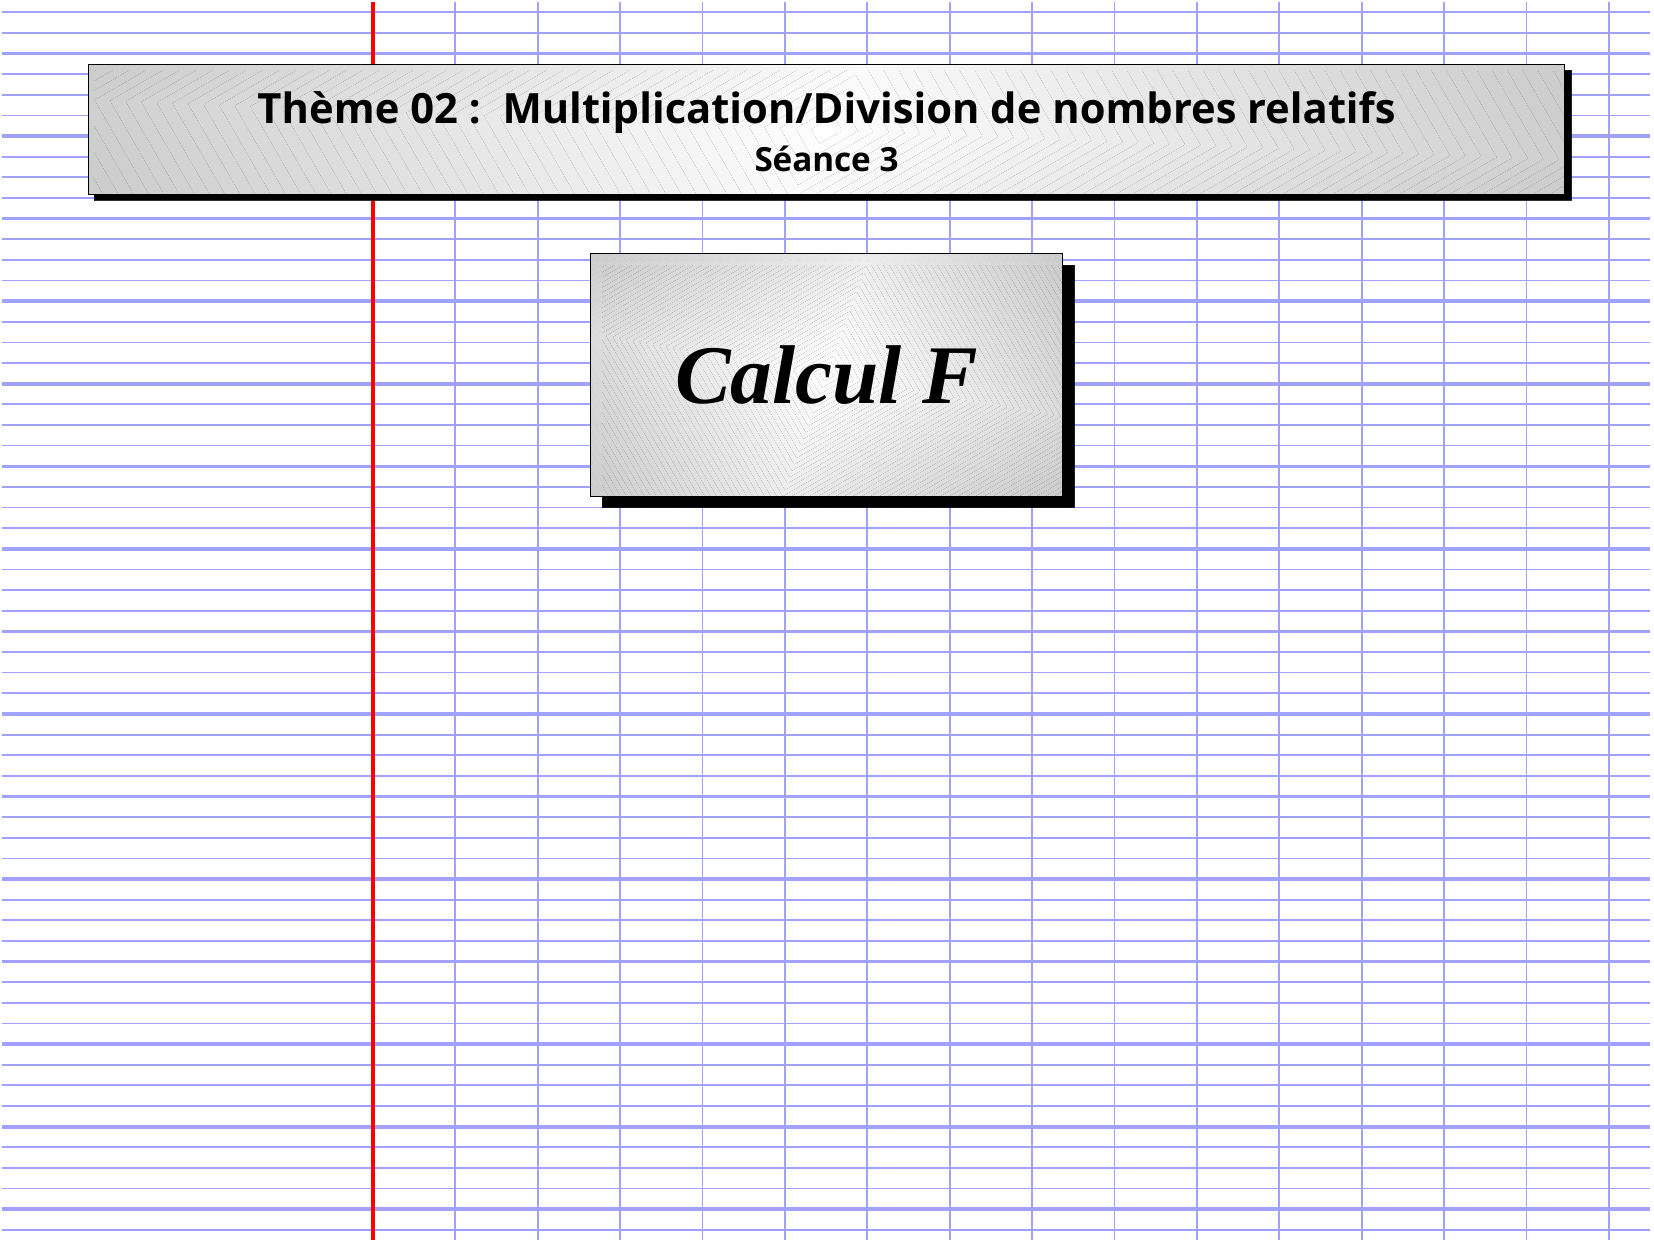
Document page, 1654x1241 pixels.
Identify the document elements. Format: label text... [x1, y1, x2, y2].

picture [0, 0, 1654, 1241]
text_box Calcul F [590, 253, 1063, 497]
text_box Thème 02 : Multiplication/Division de nombres relatifs Séance 3 [88, 64, 1565, 195]
